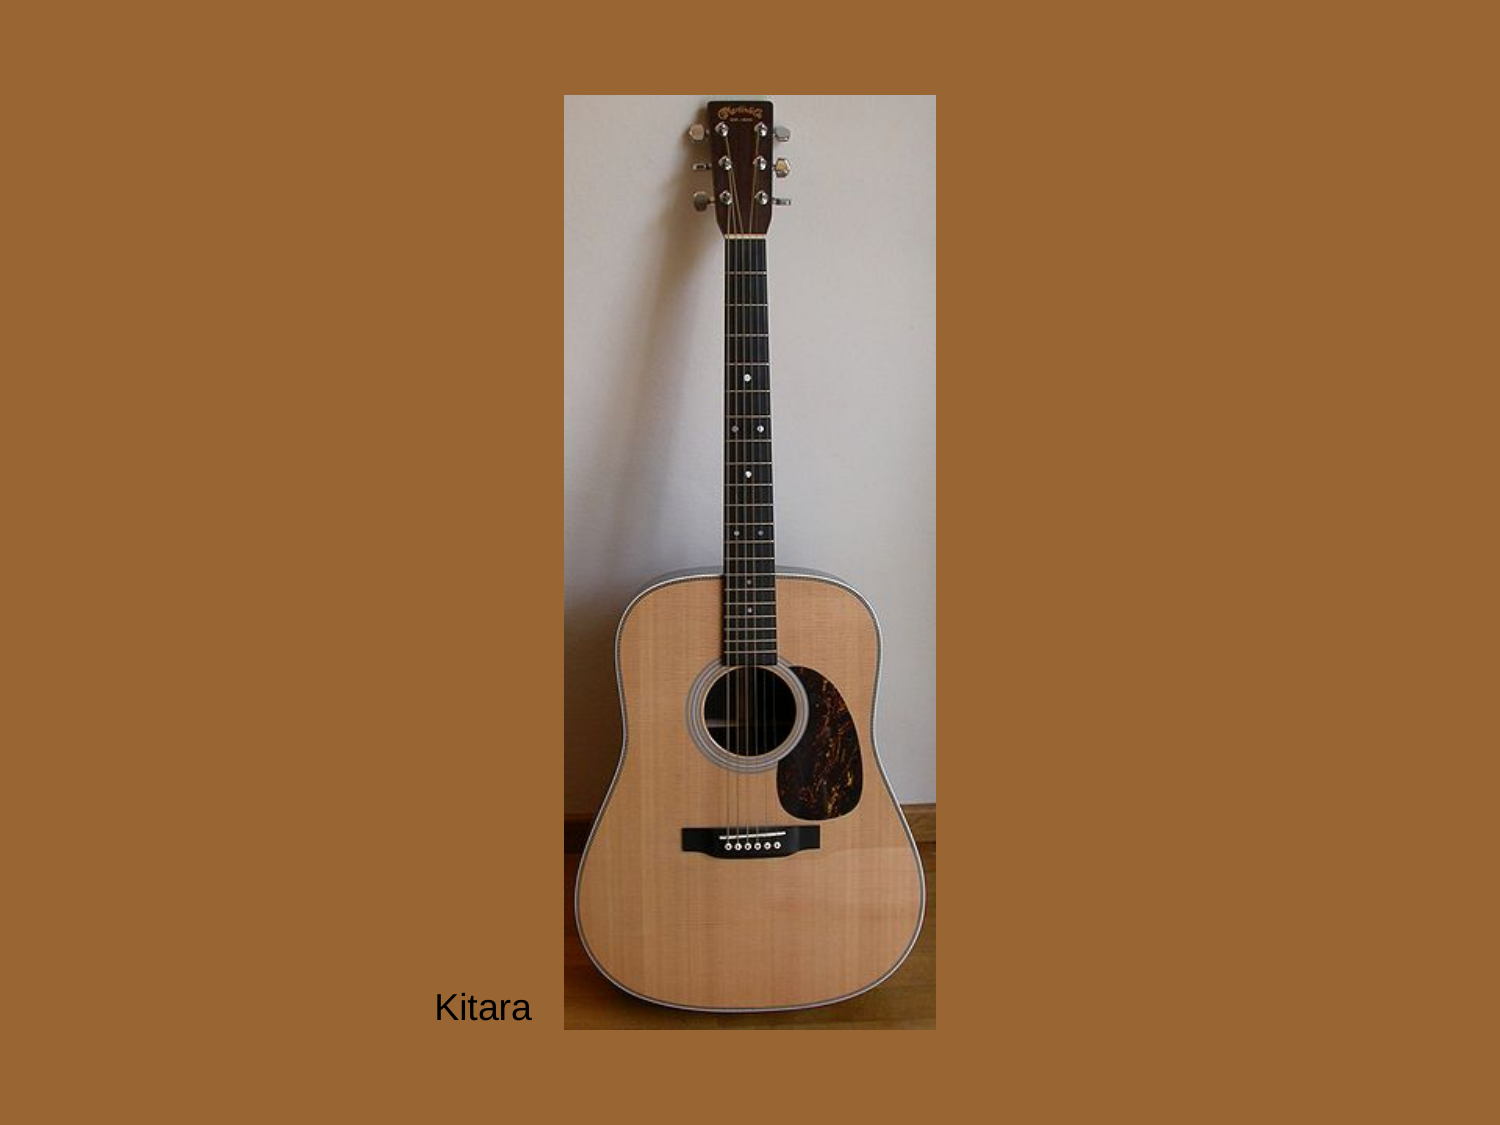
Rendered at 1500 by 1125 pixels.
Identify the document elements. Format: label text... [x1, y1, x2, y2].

text_box Kitara [419, 976, 548, 1036]
picture [564, 95, 936, 1030]
